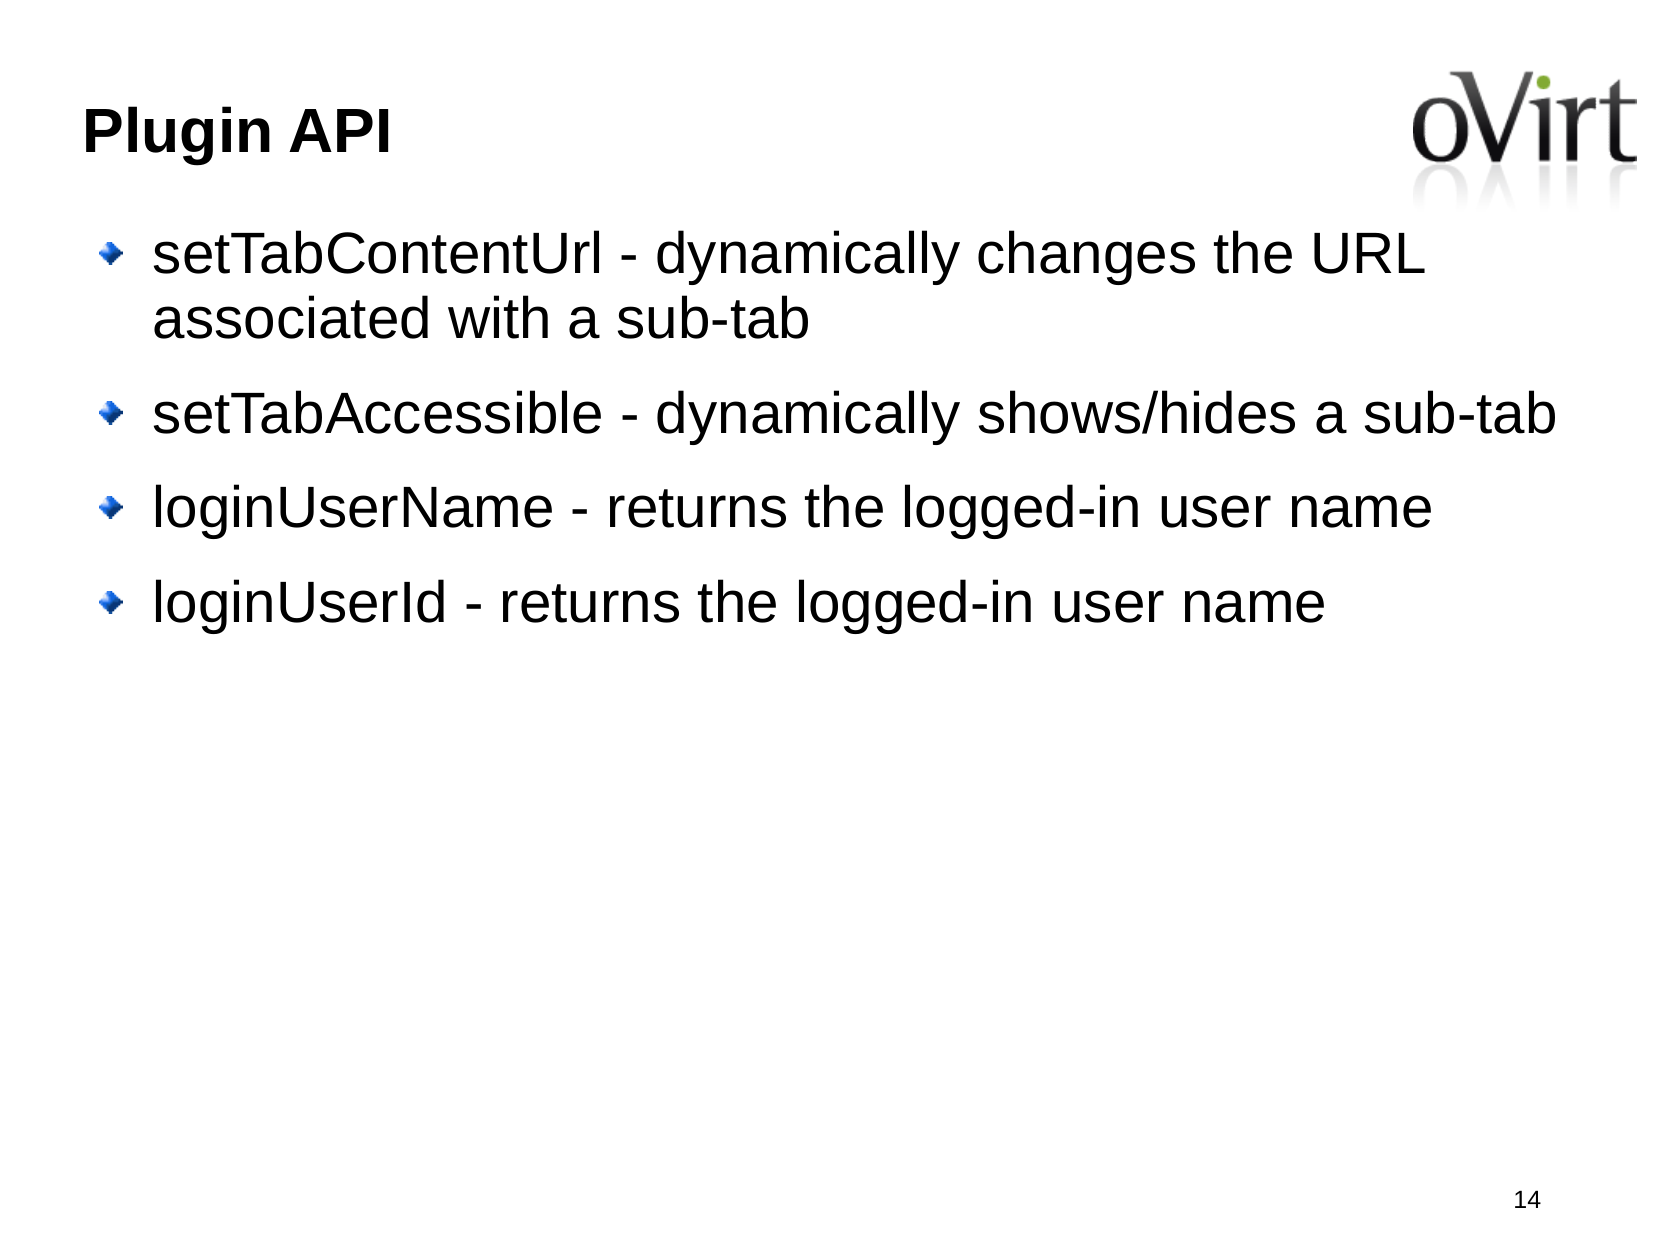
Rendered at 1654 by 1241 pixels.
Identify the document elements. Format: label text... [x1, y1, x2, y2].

list setTabContentUrl - dynamically changes the URL associated with a sub-tab setTabAccessible - dynamically shows/hides a sub-tab loginUserName - returns the logged-in user name loginUserId - returns the logged-in user name [82, 221, 1571, 1015]
picture [1413, 63, 1637, 212]
title Plugin API [82, 37, 1303, 221]
